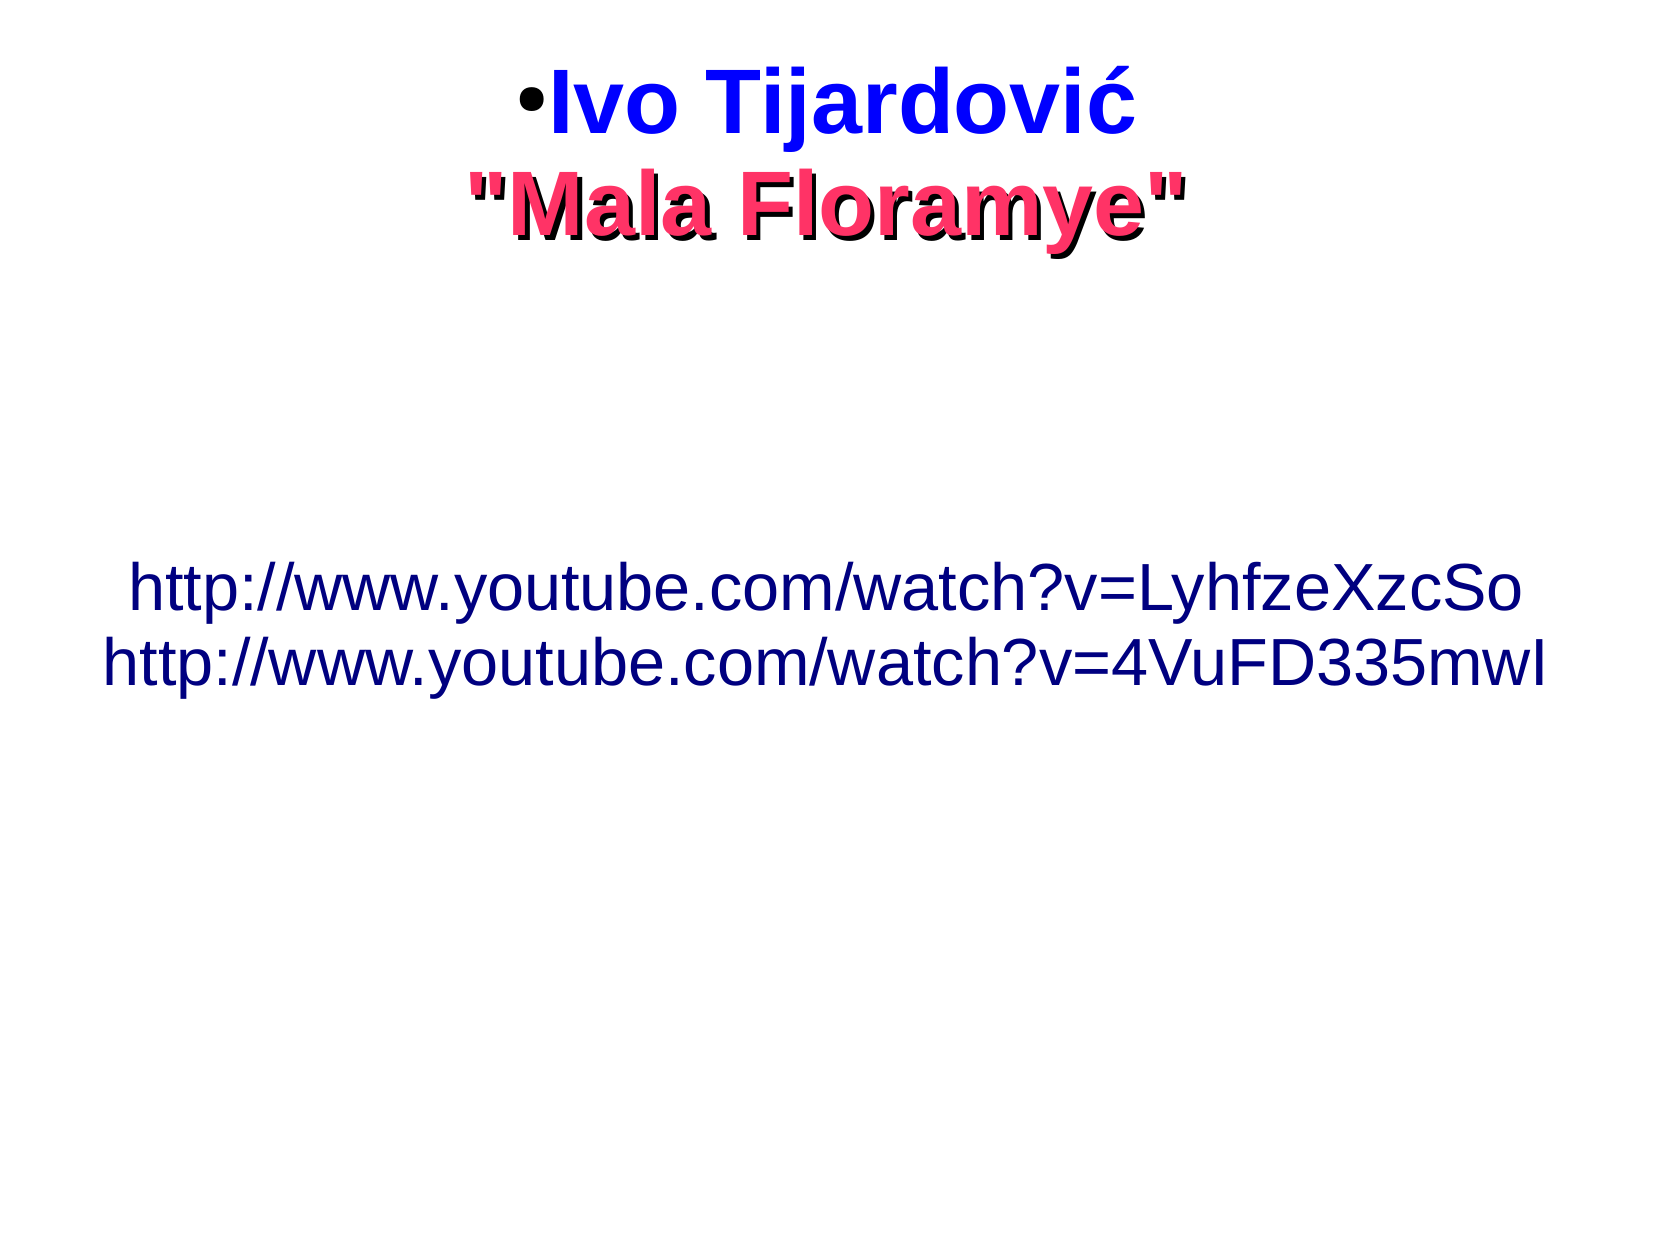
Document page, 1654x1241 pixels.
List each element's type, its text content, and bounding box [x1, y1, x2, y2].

subtitle http://www.youtube.com/watch?v=LyhfzeXzcSo http://www.youtube.com/watch?v=4VuFD335mwI [82, 290, 1571, 1109]
title Ivo Tijardović "Mala Floramye" [82, 49, 1571, 257]
